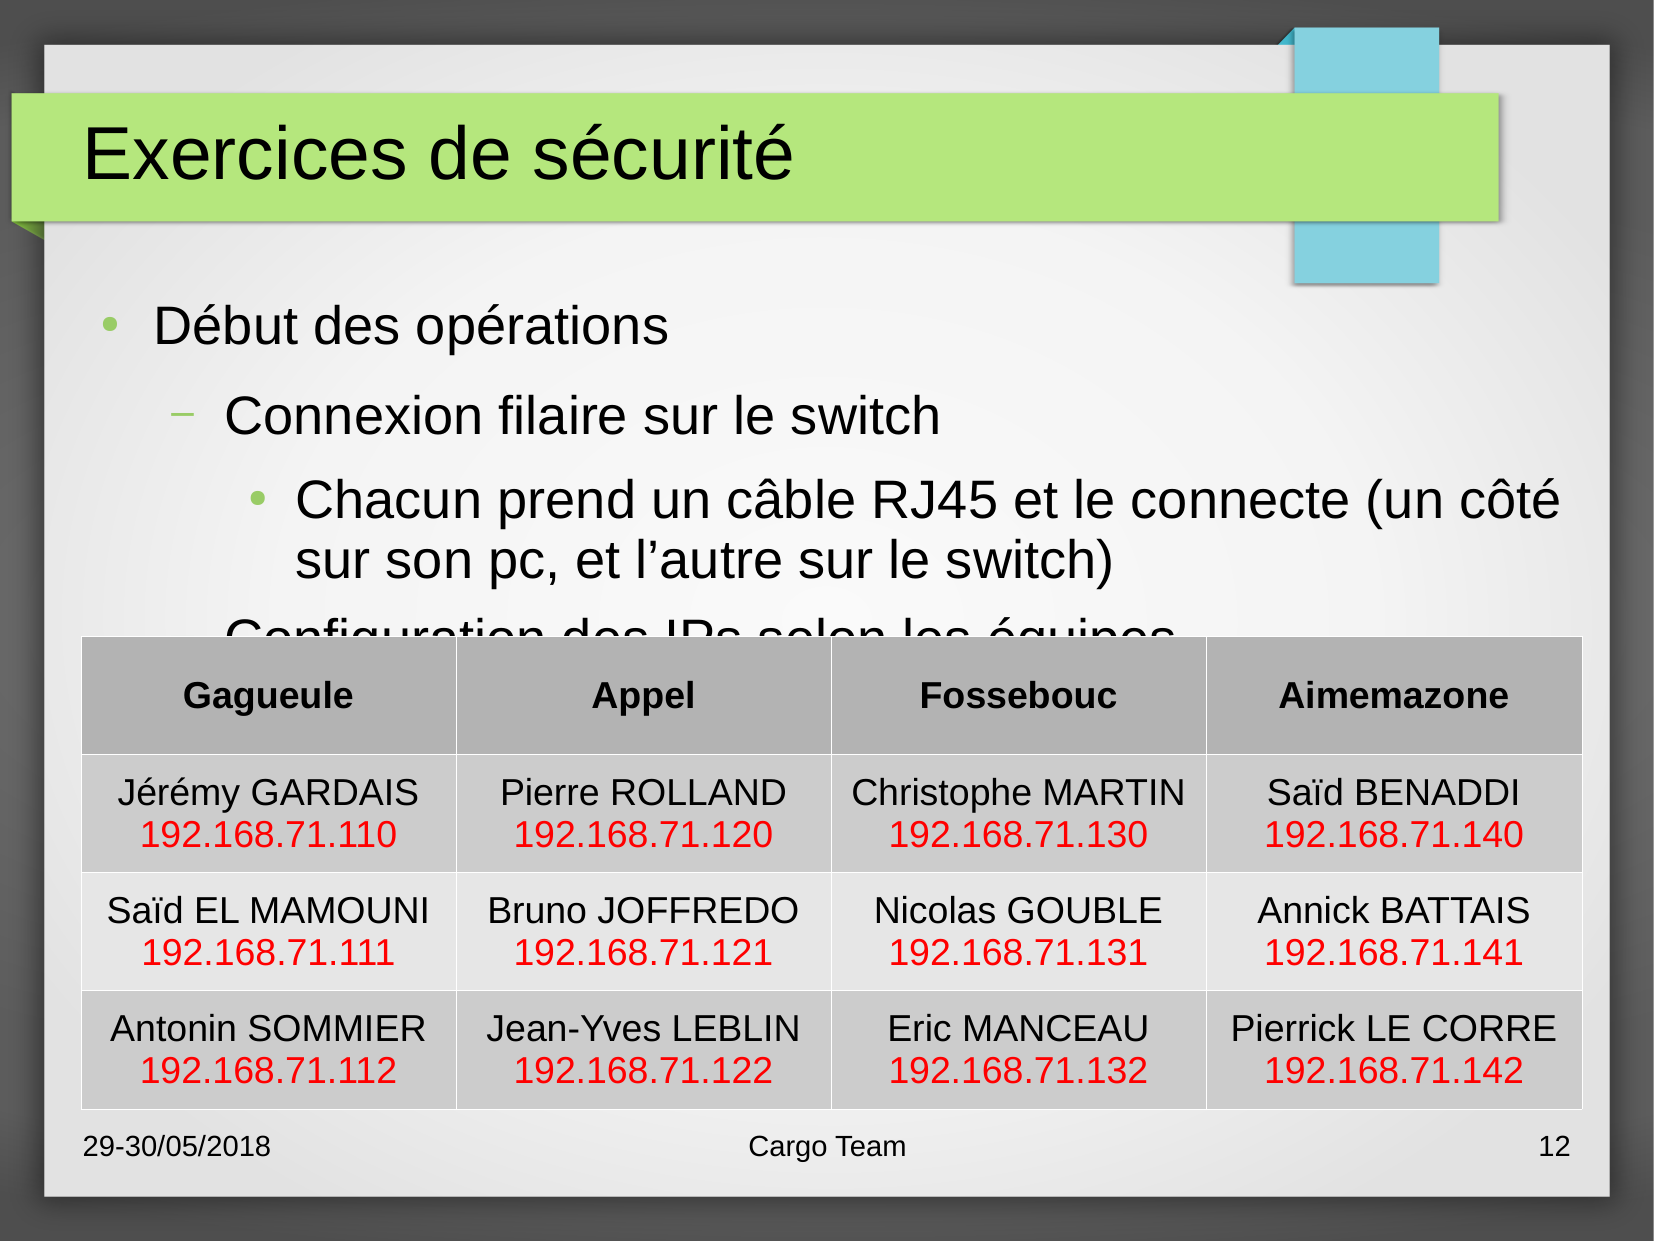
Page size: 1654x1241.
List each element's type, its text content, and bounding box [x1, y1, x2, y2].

table_cell Bruno JOFFREDO 192.168.71.121 [457, 873, 831, 990]
table_cell Nicolas GOUBLE 192.168.71.131 [832, 873, 1206, 990]
title Exercices de sécurité [82, 94, 1264, 213]
picture [0, 0, 1654, 1241]
table_header Appel [457, 637, 831, 754]
table_cell Pierrick LE CORRE 192.168.71.142 [1207, 991, 1582, 1109]
table_cell Pierre ROLLAND 192.168.71.120 [457, 755, 831, 872]
table_cell Jean-Yves LEBLIN 192.168.71.122 [457, 991, 831, 1109]
table_cell Annick BATTAIS 192.168.71.141 [1207, 873, 1582, 990]
list Début des opérations Connexion filaire sur le switch Chacun prend un câble RJ45 et le connecte (un côté sur son pc, et l’autre sur le switch) Configuration des IPs selon les équipes [82, 295, 1571, 636]
table_cell Eric MANCEAU 192.168.71.132 [832, 991, 1206, 1109]
table_cell Antonin SOMMIER 192.168.71.112 [82, 991, 456, 1109]
table_cell Saïd EL MAMOUNI 192.168.71.111 [82, 873, 456, 990]
table_cell Christophe MARTIN 192.168.71.130 [832, 755, 1206, 872]
table_cell Saïd BENADDI 192.168.71.140 [1207, 755, 1582, 872]
table_header Fossebouc [832, 637, 1206, 754]
table_header Gagueule [82, 637, 456, 754]
table_header Aimemazone [1207, 637, 1582, 754]
table_cell Jérémy GARDAIS 192.168.71.110 [82, 755, 456, 872]
